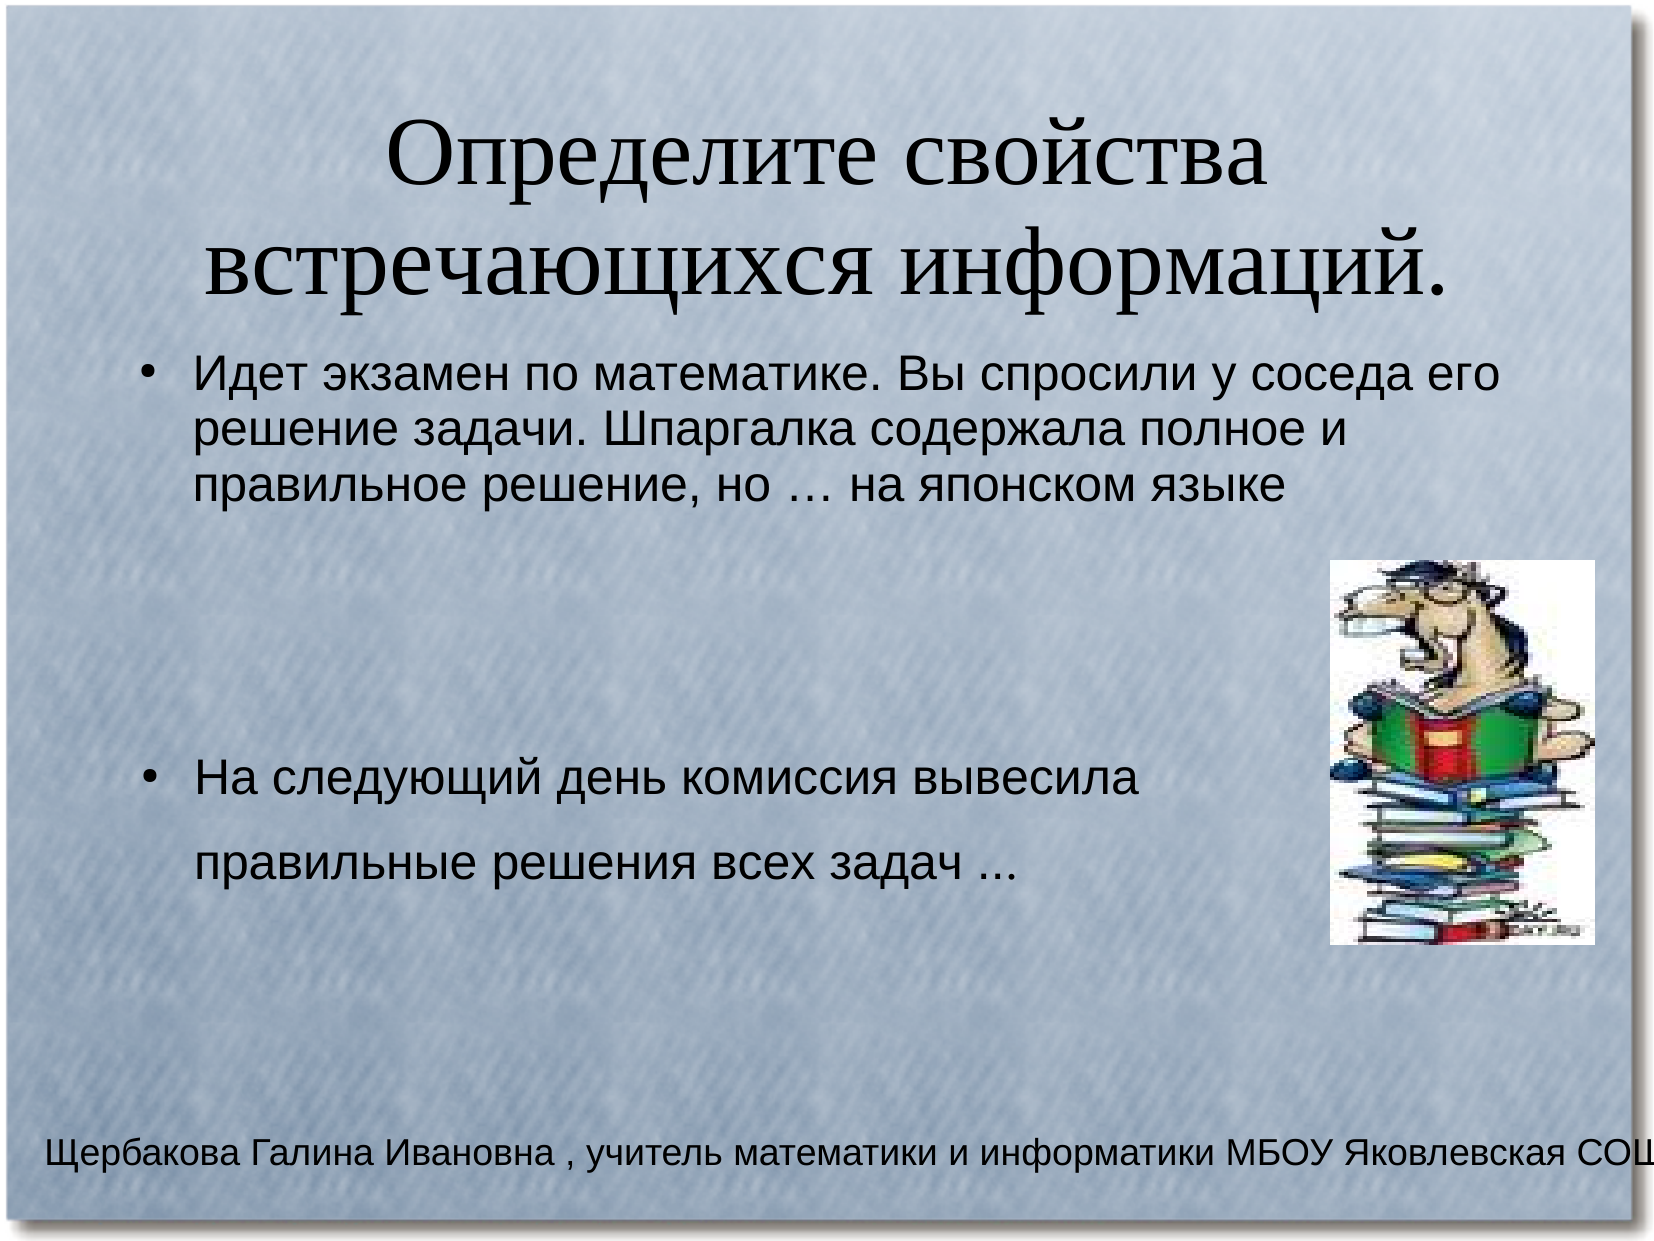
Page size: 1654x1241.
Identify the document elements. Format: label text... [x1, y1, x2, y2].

picture [0, 0, 1654, 1241]
title Определите свойства встречающихся информаций. [121, 97, 1534, 316]
list Идет экзамен по математике. Вы спросили у соседа его решение задачи. Шпаргалка содержала полное и правильное решение, но … на японском языке [121, 344, 1534, 718]
text_box Щербакова Галина Ивановна , учитель математики и информатики МБОУ Яковлевская СОШ [29, 1124, 1654, 1182]
list На следующий день комиссия вывесила правильные решения всех задач ... [123, 749, 1536, 1123]
